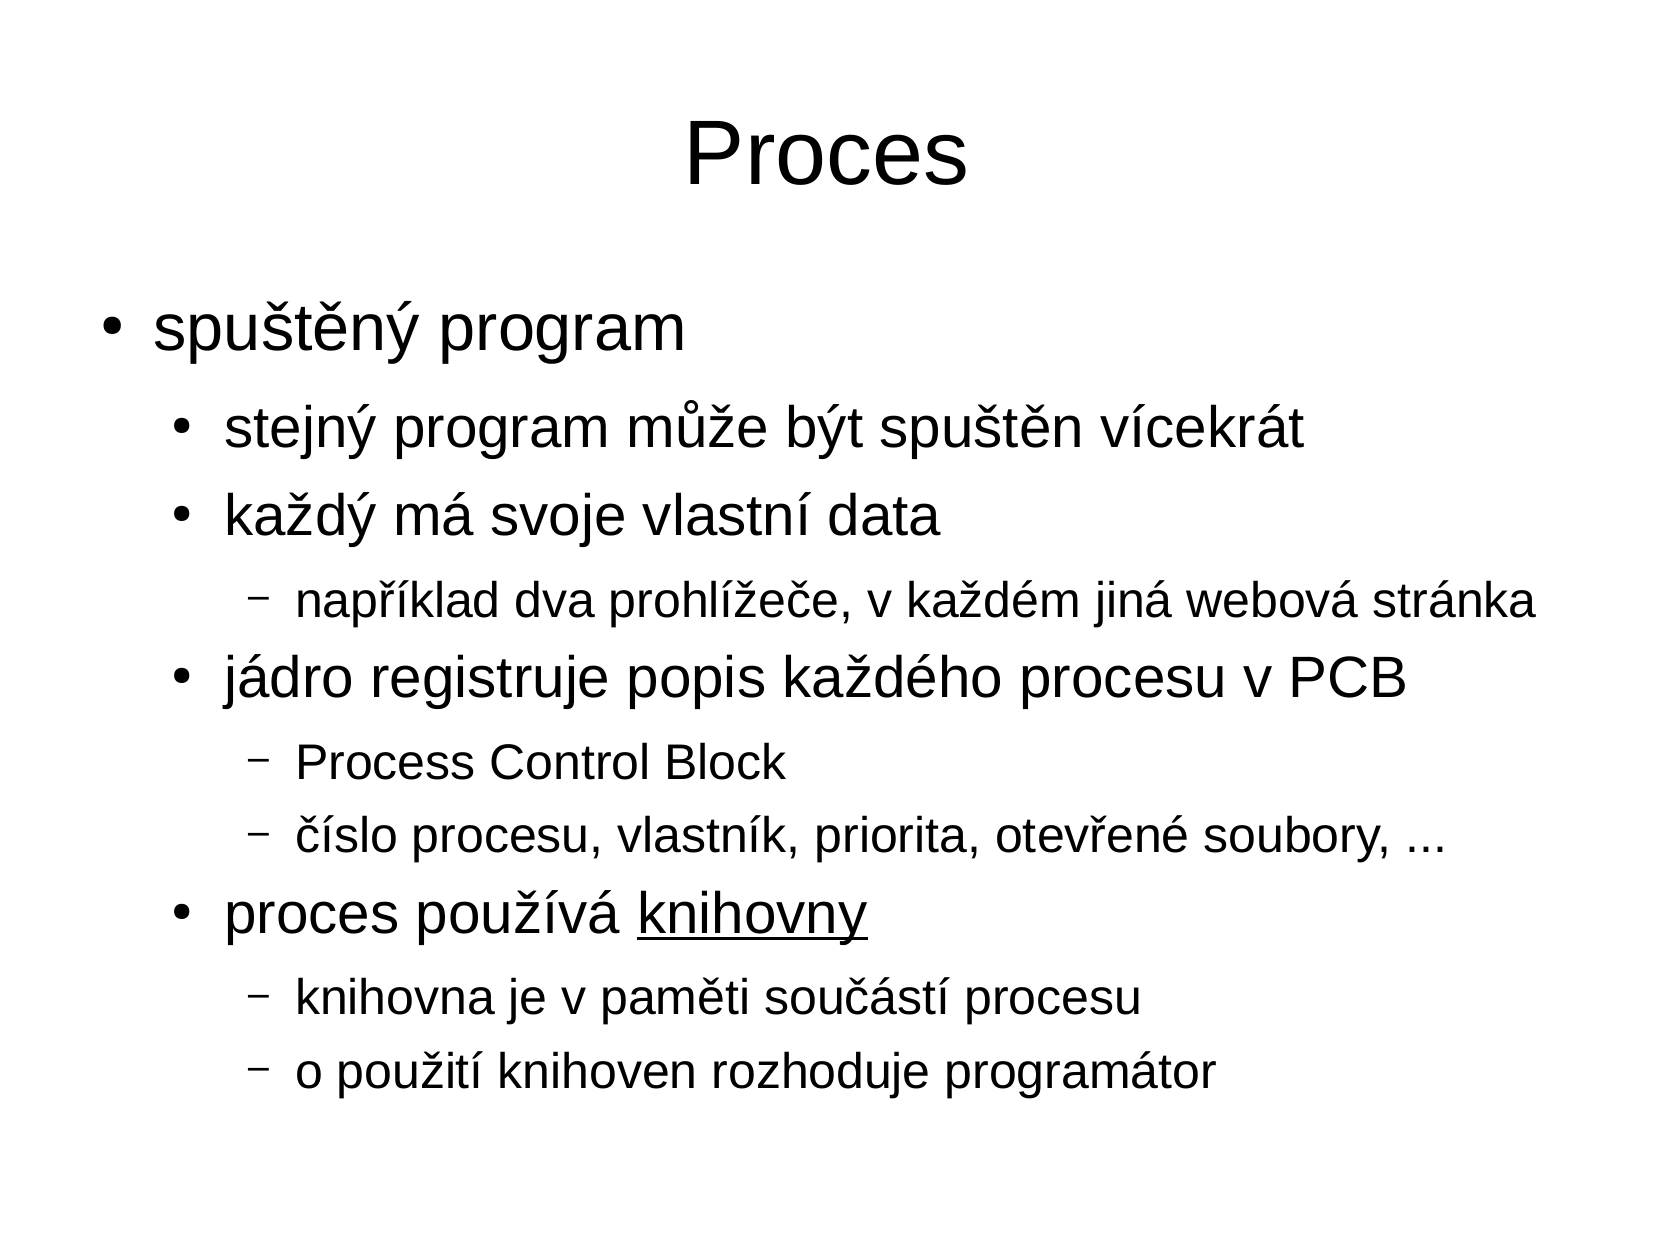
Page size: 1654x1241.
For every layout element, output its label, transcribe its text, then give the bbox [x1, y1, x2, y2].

title Proces [82, 56, 1571, 250]
list spuštěný program stejný program může být spuštěn vícekrát každý má svoje vlastní data například dva prohlížeče, v každém jiná webová stránka jádro registruje popis každého procesu v PCB Process Control Block číslo procesu, vlastník, priorita, otevřené soubory, ... proces používá knihovny knihovna je v paměti součástí procesu o použití knihoven rozhoduje programátor [82, 290, 1571, 1099]
